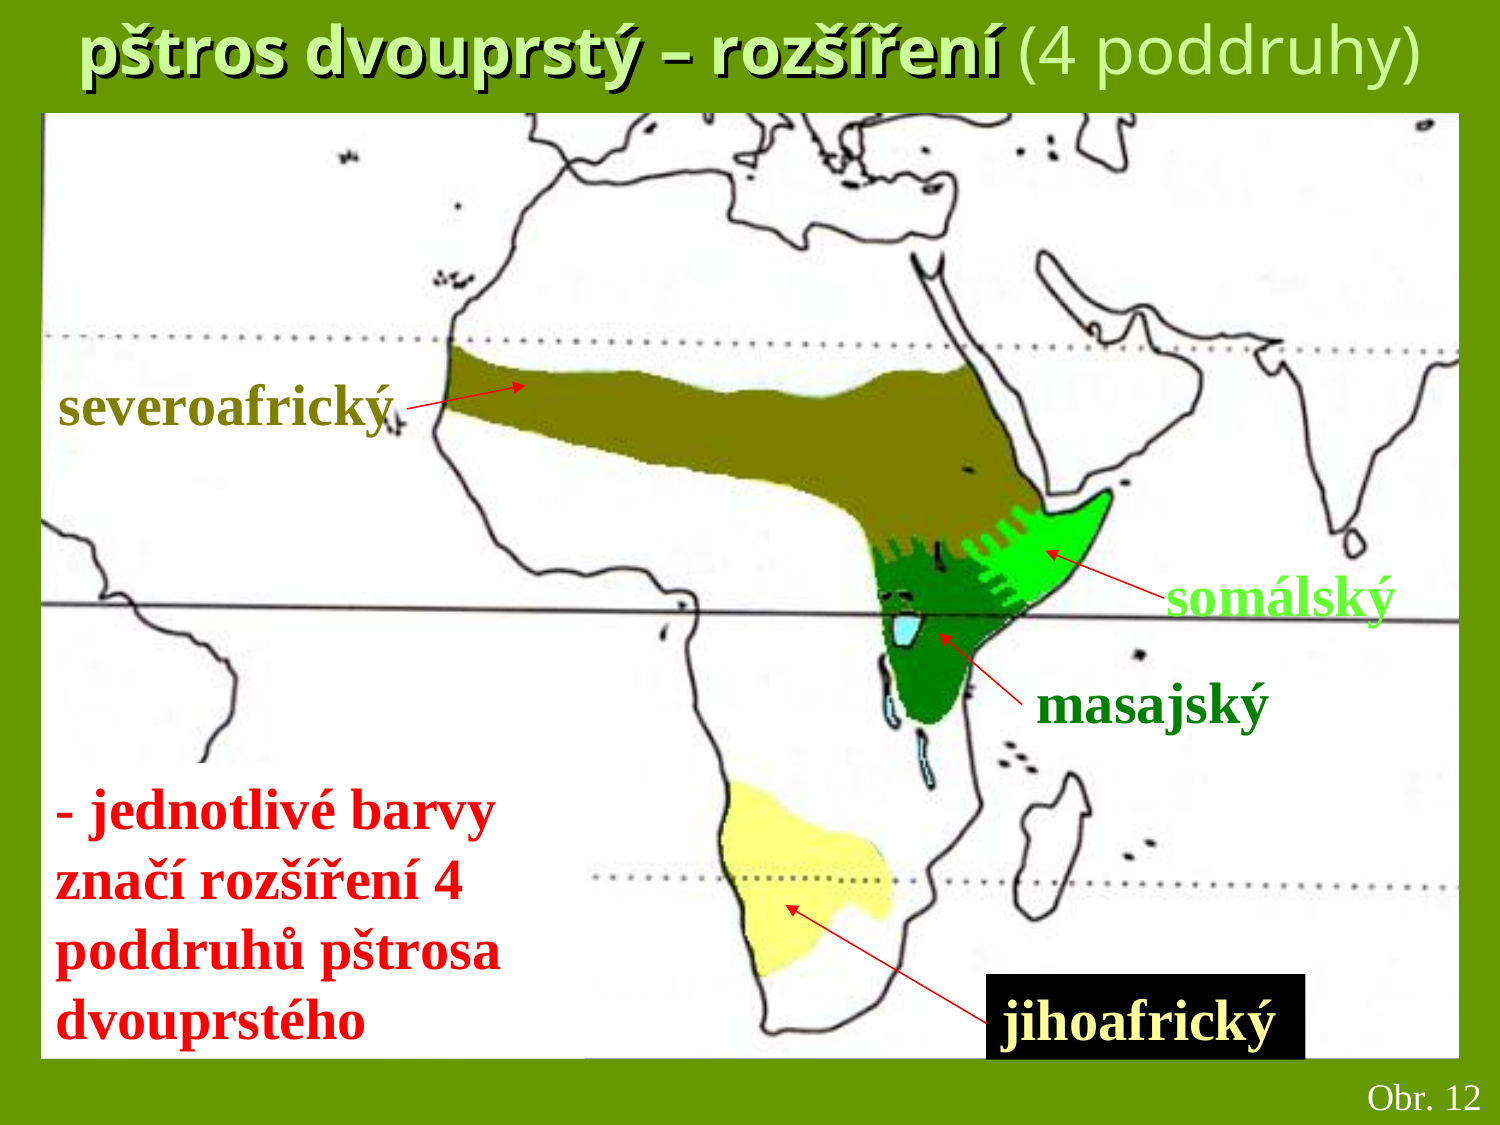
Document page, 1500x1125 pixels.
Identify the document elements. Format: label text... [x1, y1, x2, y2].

text_box somálský [1151, 550, 1471, 637]
picture [41, 113, 1459, 1059]
text_box severoafrický [0, 359, 420, 446]
text_box jihoafrický [986, 974, 1306, 1060]
text_box masajský [1021, 657, 1377, 743]
text_box - jednotlivé barvy značí rozšíření 4 poddruhů pštrosa dvouprstého [41, 763, 585, 1059]
text_box Obr. 12 [1352, 1064, 1500, 1125]
text_box pštros dvouprstý – rozšíření (4 poddruhy) [0, 0, 1500, 96]
